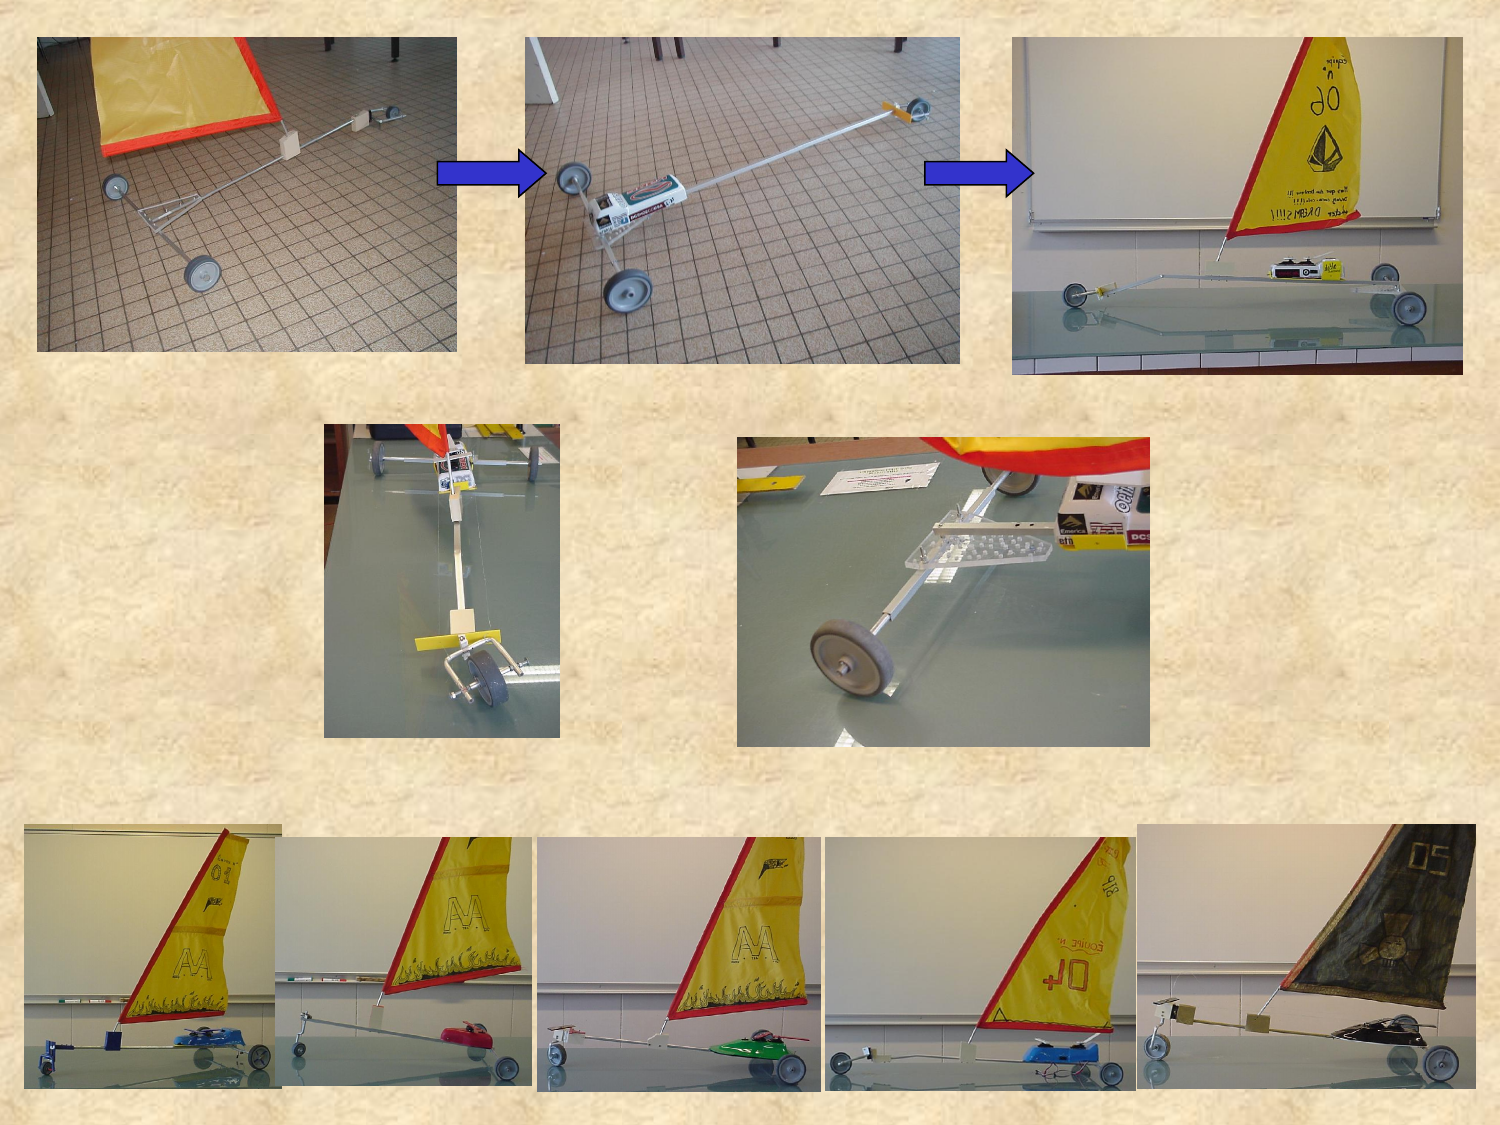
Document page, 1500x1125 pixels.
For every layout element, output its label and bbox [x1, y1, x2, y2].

text_box [924, 149, 1034, 197]
picture [0, 0, 1500, 1125]
text_box [437, 149, 547, 197]
